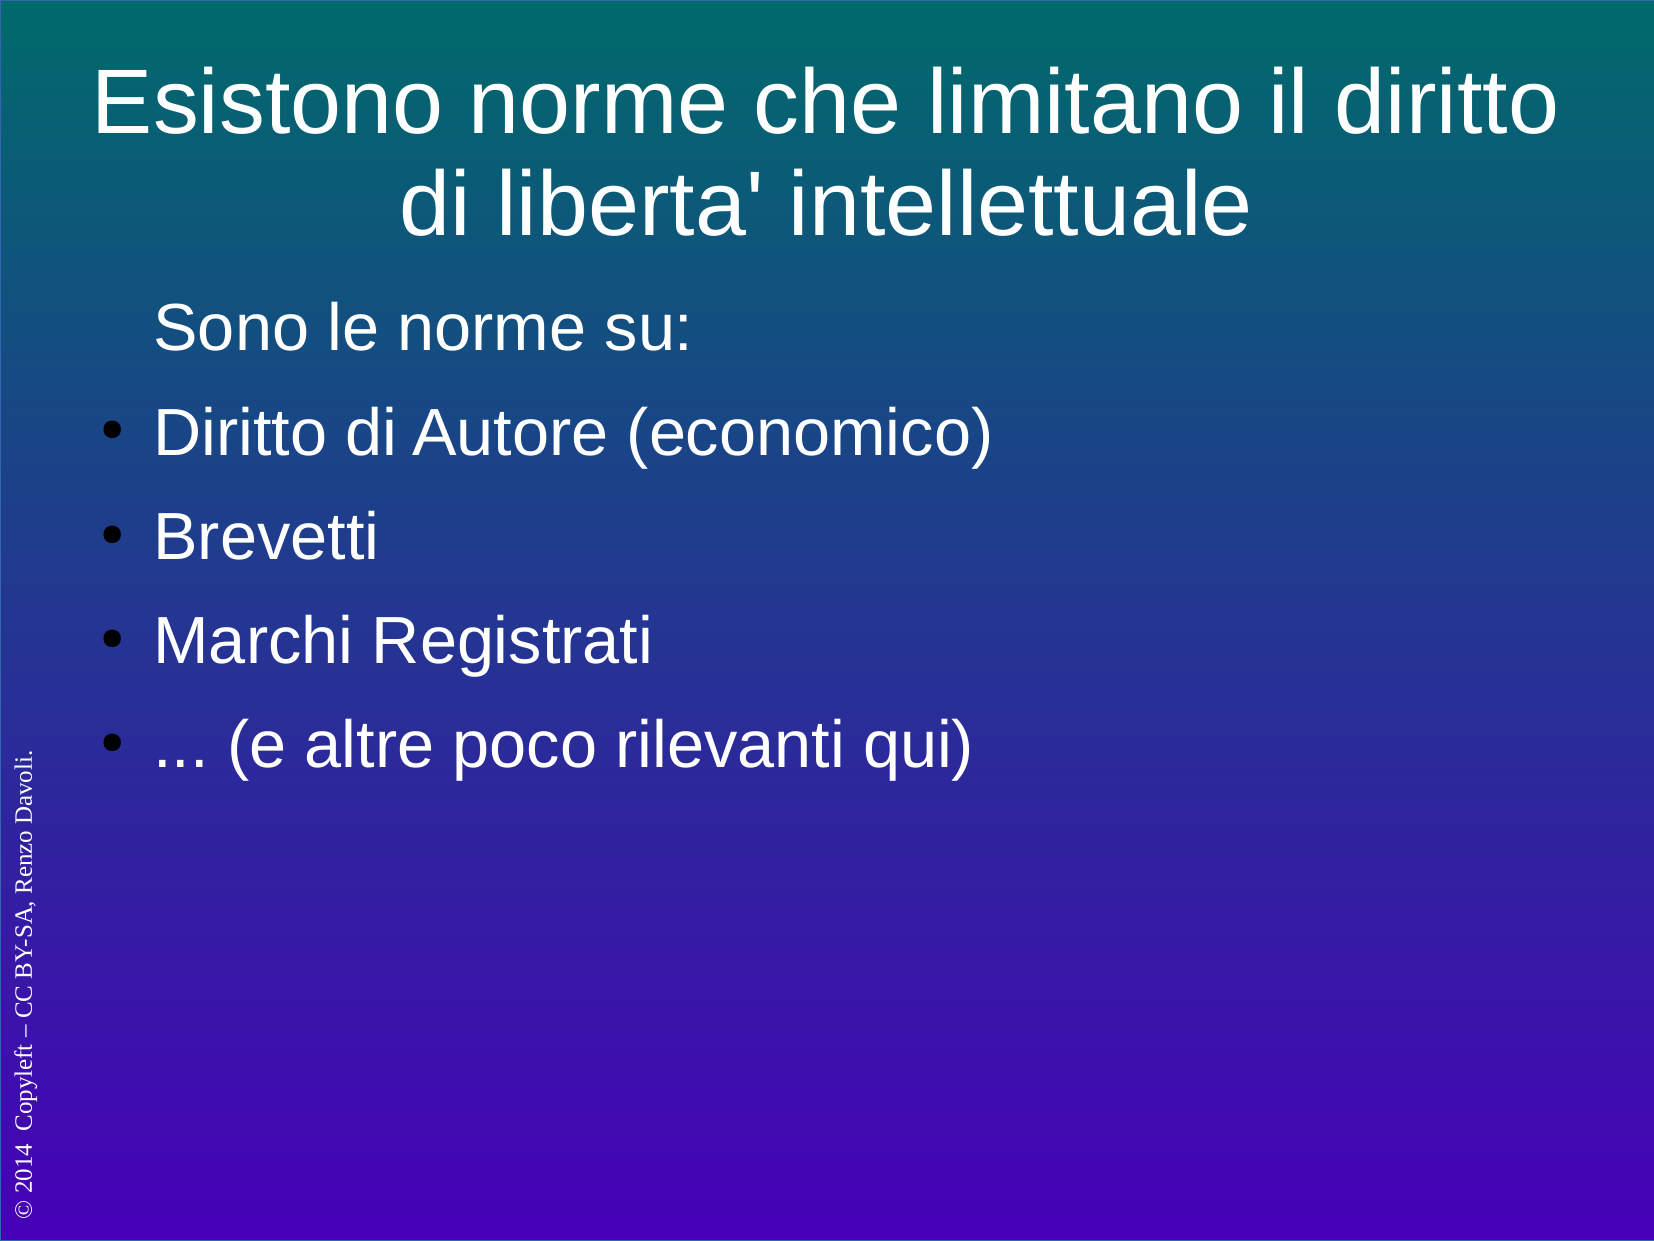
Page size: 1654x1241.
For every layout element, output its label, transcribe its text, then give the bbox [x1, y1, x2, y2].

list Sono le norme su: Diritto di Autore (economico) Brevetti Marchi Registrati ... (e altre poco rilevanti qui) [82, 290, 1571, 1010]
title Esistono norme che limitano il diritto di liberta' intellettuale [82, 49, 1571, 257]
